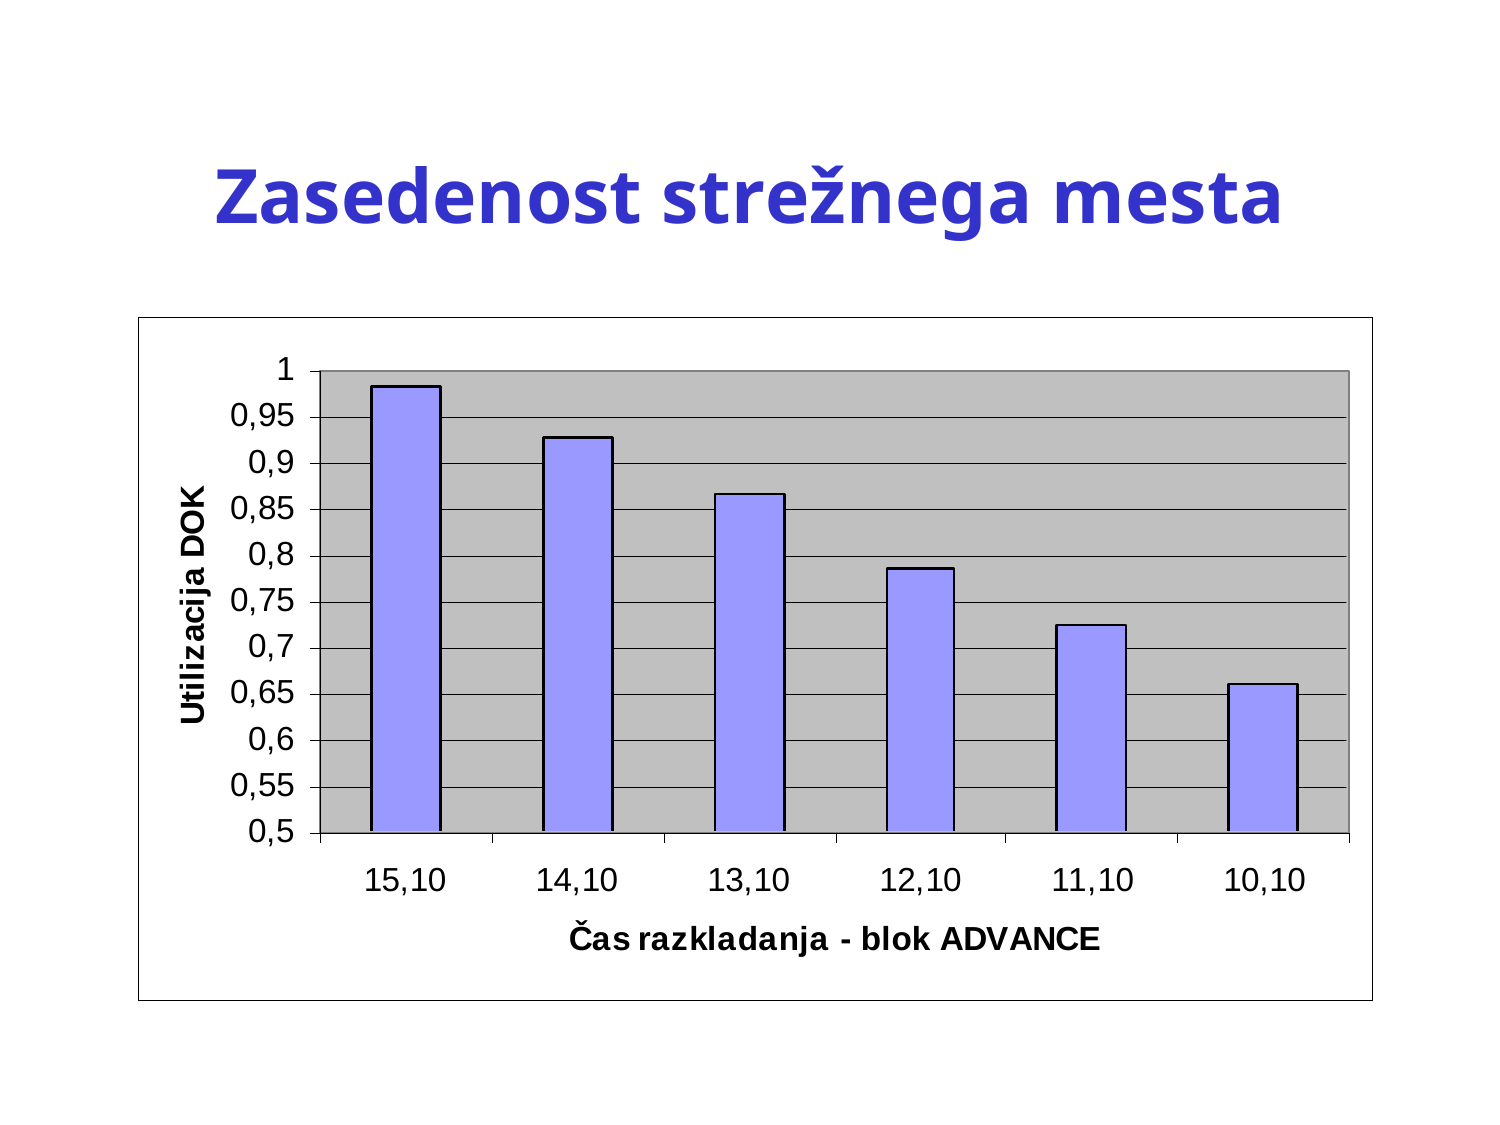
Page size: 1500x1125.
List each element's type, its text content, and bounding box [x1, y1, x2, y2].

chart [125, 304, 1388, 1013]
title Zasedenost strežnega mesta [112, 99, 1388, 288]
